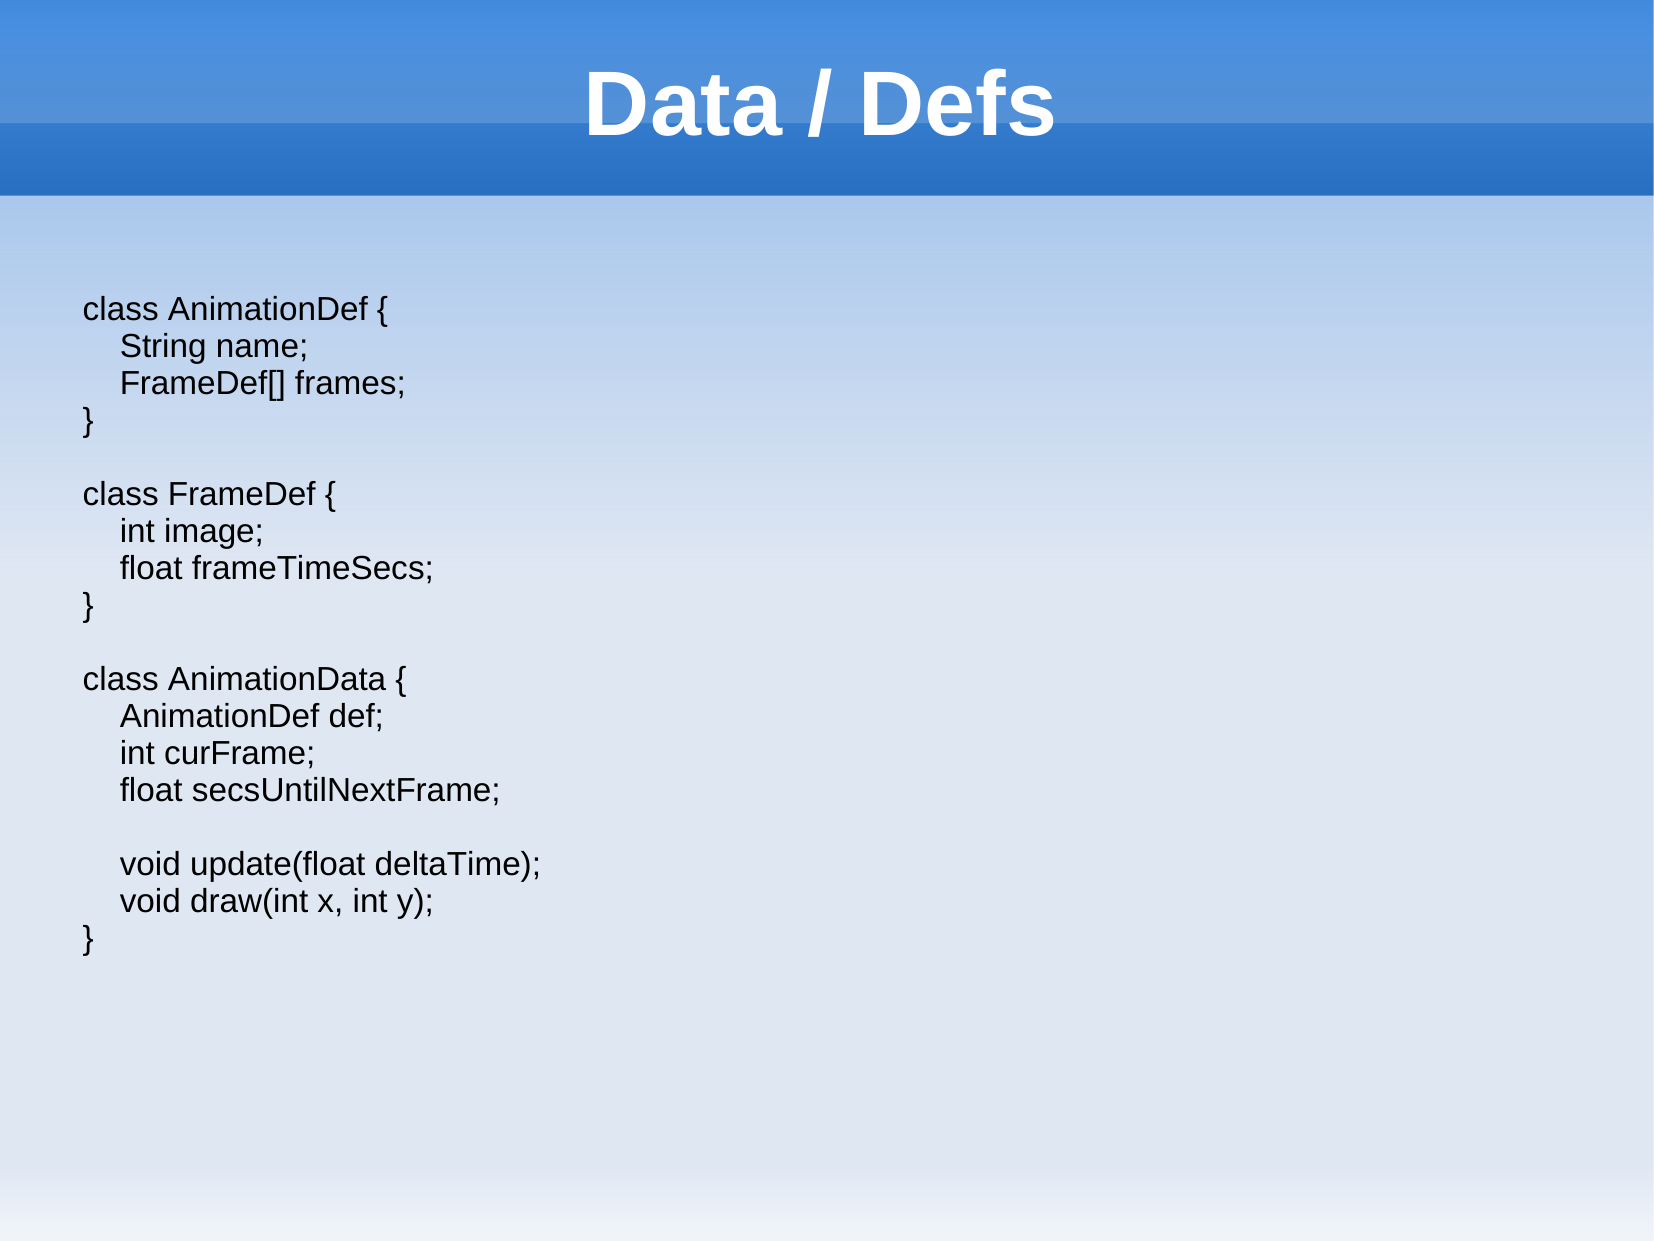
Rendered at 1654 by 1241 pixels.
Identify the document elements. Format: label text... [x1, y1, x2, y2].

title Data / Defs [76, 0, 1565, 208]
picture [0, 0, 1654, 1241]
list class AnimationDef { String name; FrameDef[] frames; } class FrameDef { int image; float frameTimeSecs; } class AnimationData { AnimationDef def; int curFrame; float secsUntilNextFrame; void update(float deltaTime); void draw(int x, int y); } [82, 290, 809, 1109]
